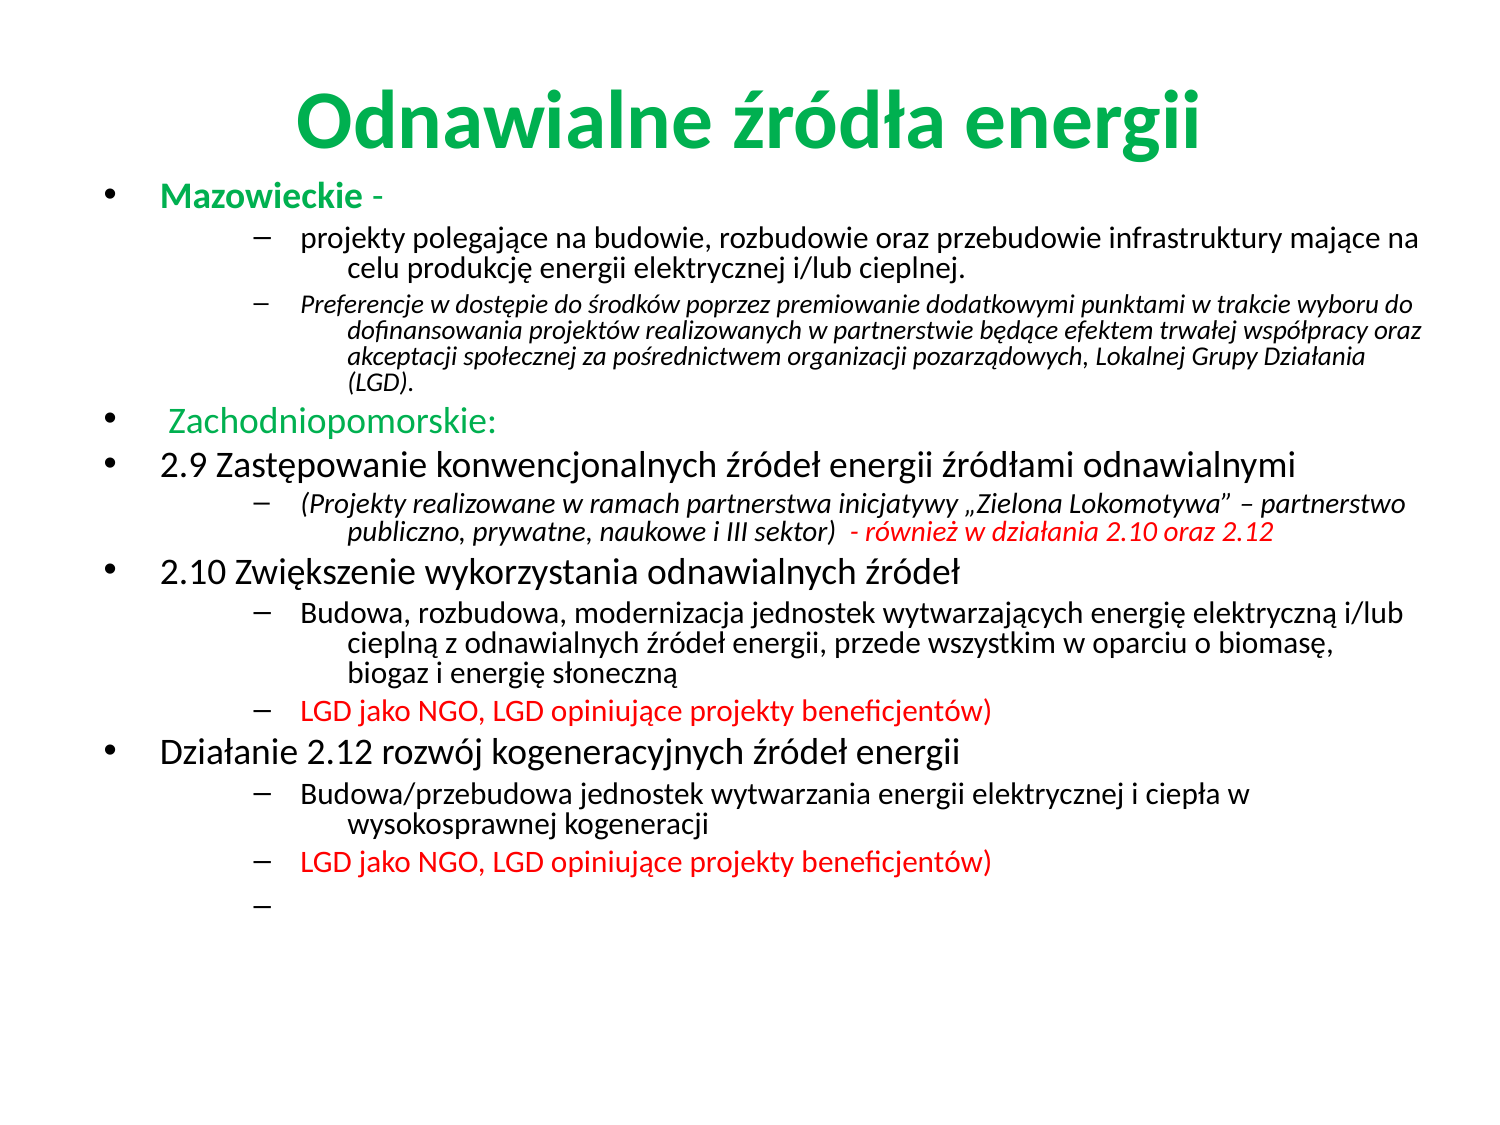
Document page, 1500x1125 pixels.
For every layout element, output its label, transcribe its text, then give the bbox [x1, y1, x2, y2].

list Mazowieckie - projekty polegające na budowie, rozbudowie oraz przebudowie infrastruktury mające na celu produkcję energii elektrycznej i/lub cieplnej. Preferencje w dostępie do środków poprzez premiowanie dodatkowymi punktami w trakcie wyboru do dofinansowania projektów realizowanych w partnerstwie będące efektem trwałej współpracy oraz akceptacji społecznej za pośrednictwem organizacji pozarządowych, Lokalnej Grupy Działania (LGD). Zachodniopomorskie: 2.9 Zastępowanie konwencjonalnych źródeł energii źródłami odnawialnymi (Projekty realizowane w ramach partnerstwa inicjatywy „Zielona Lokomotywa” – partnerstwo publiczno, prywatne, naukowe i III sektor) - również w działania 2.10 oraz 2.12 2.10 Zwiększenie wykorzystania odnawialnych źródeł Budowa, rozbudowa, modernizacja jednostek wytwarzających energię elektryczną i/lub cieplną z odnawialnych źródeł energii, przede wszystkim w oparciu o biomasę, biogaz i energię słoneczną LGD jako NGO, LGD opiniujące projekty beneficjentów) Działanie 2.12 rozwój kogeneracyjnych źródeł energii Budowa/przebudowa jednostek wytwarzania energii elektrycznej i ciepła w wysokosprawnej kogeneracji LGD jako NGO, LGD opiniujące projekty beneficjentów) [88, 172, 1439, 916]
title Odnawialne źródła energii [75, 45, 1426, 185]
